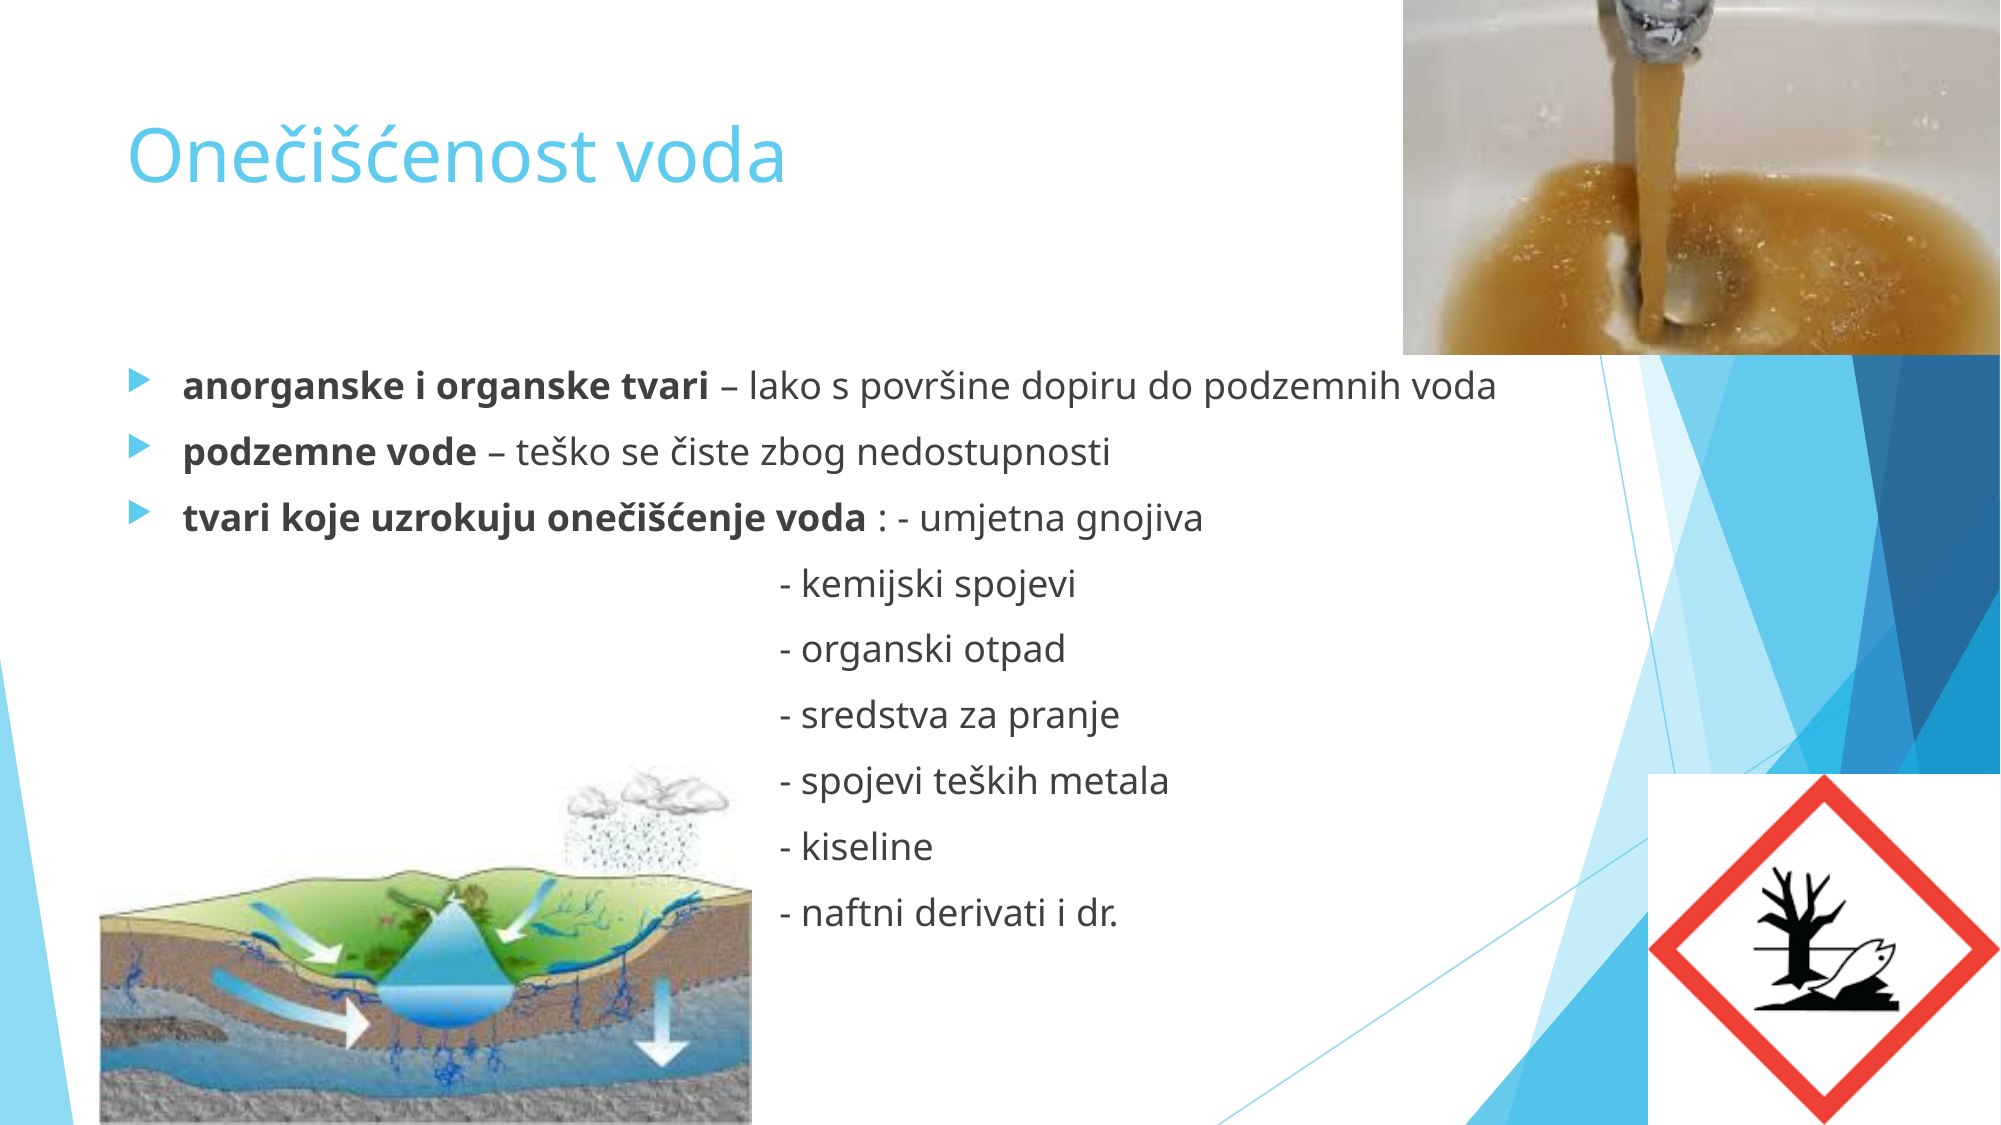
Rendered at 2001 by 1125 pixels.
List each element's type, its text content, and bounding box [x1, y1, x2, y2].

picture [1403, 0, 2000, 355]
list anorganske i organske tvari – lako s površine dopiru do podzemnih voda podzemne vode – teško se čiste zbog nedostupnosti tvari koje uzrokuju onečišćenje voda : - umjetna gnojiva - kemijski spojevi - organski otpad - sredstva za pranje - spojevi teških metala - kiseline - naftni derivati i dr. [111, 354, 1522, 992]
picture [1648, 774, 2000, 1125]
title Onečišćenost voda [111, 99, 1403, 317]
picture [99, 747, 752, 1125]
